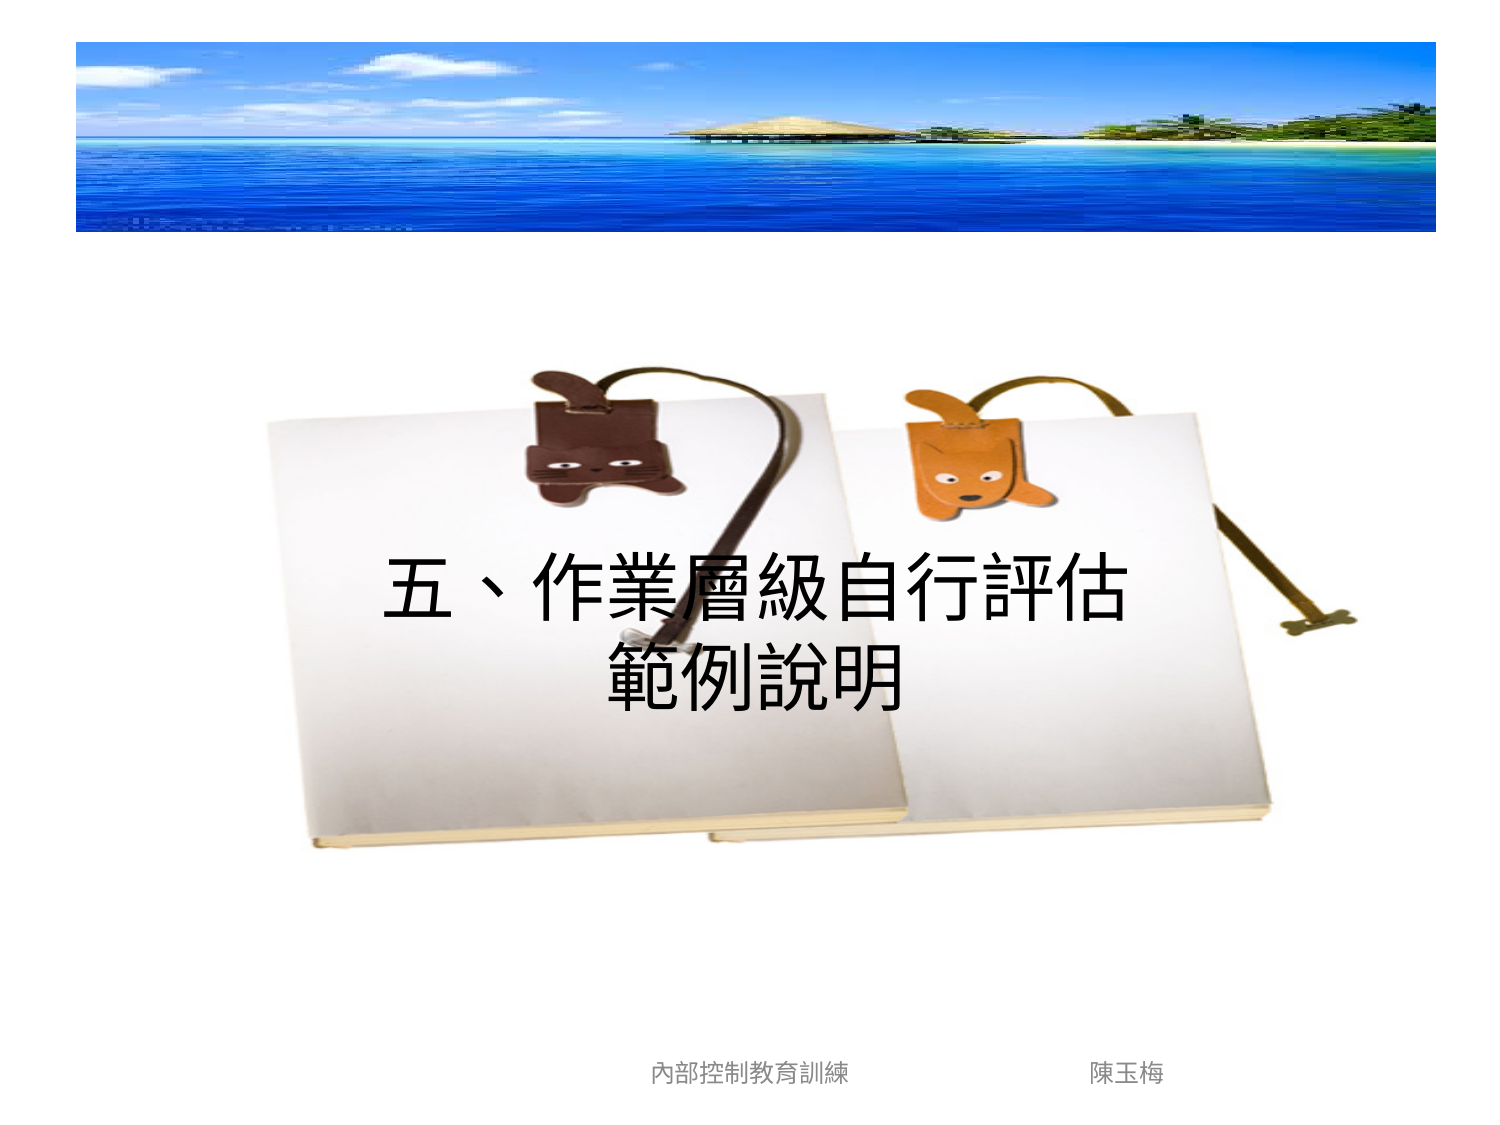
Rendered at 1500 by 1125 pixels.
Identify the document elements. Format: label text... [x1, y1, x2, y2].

text_box 陳玉梅 [1074, 1042, 1426, 1103]
picture [230, 314, 1365, 906]
text_box 內部控制教育訓練 [512, 1042, 988, 1103]
text_box 五、作業層級自行評估 範例說明 [324, 532, 1188, 730]
